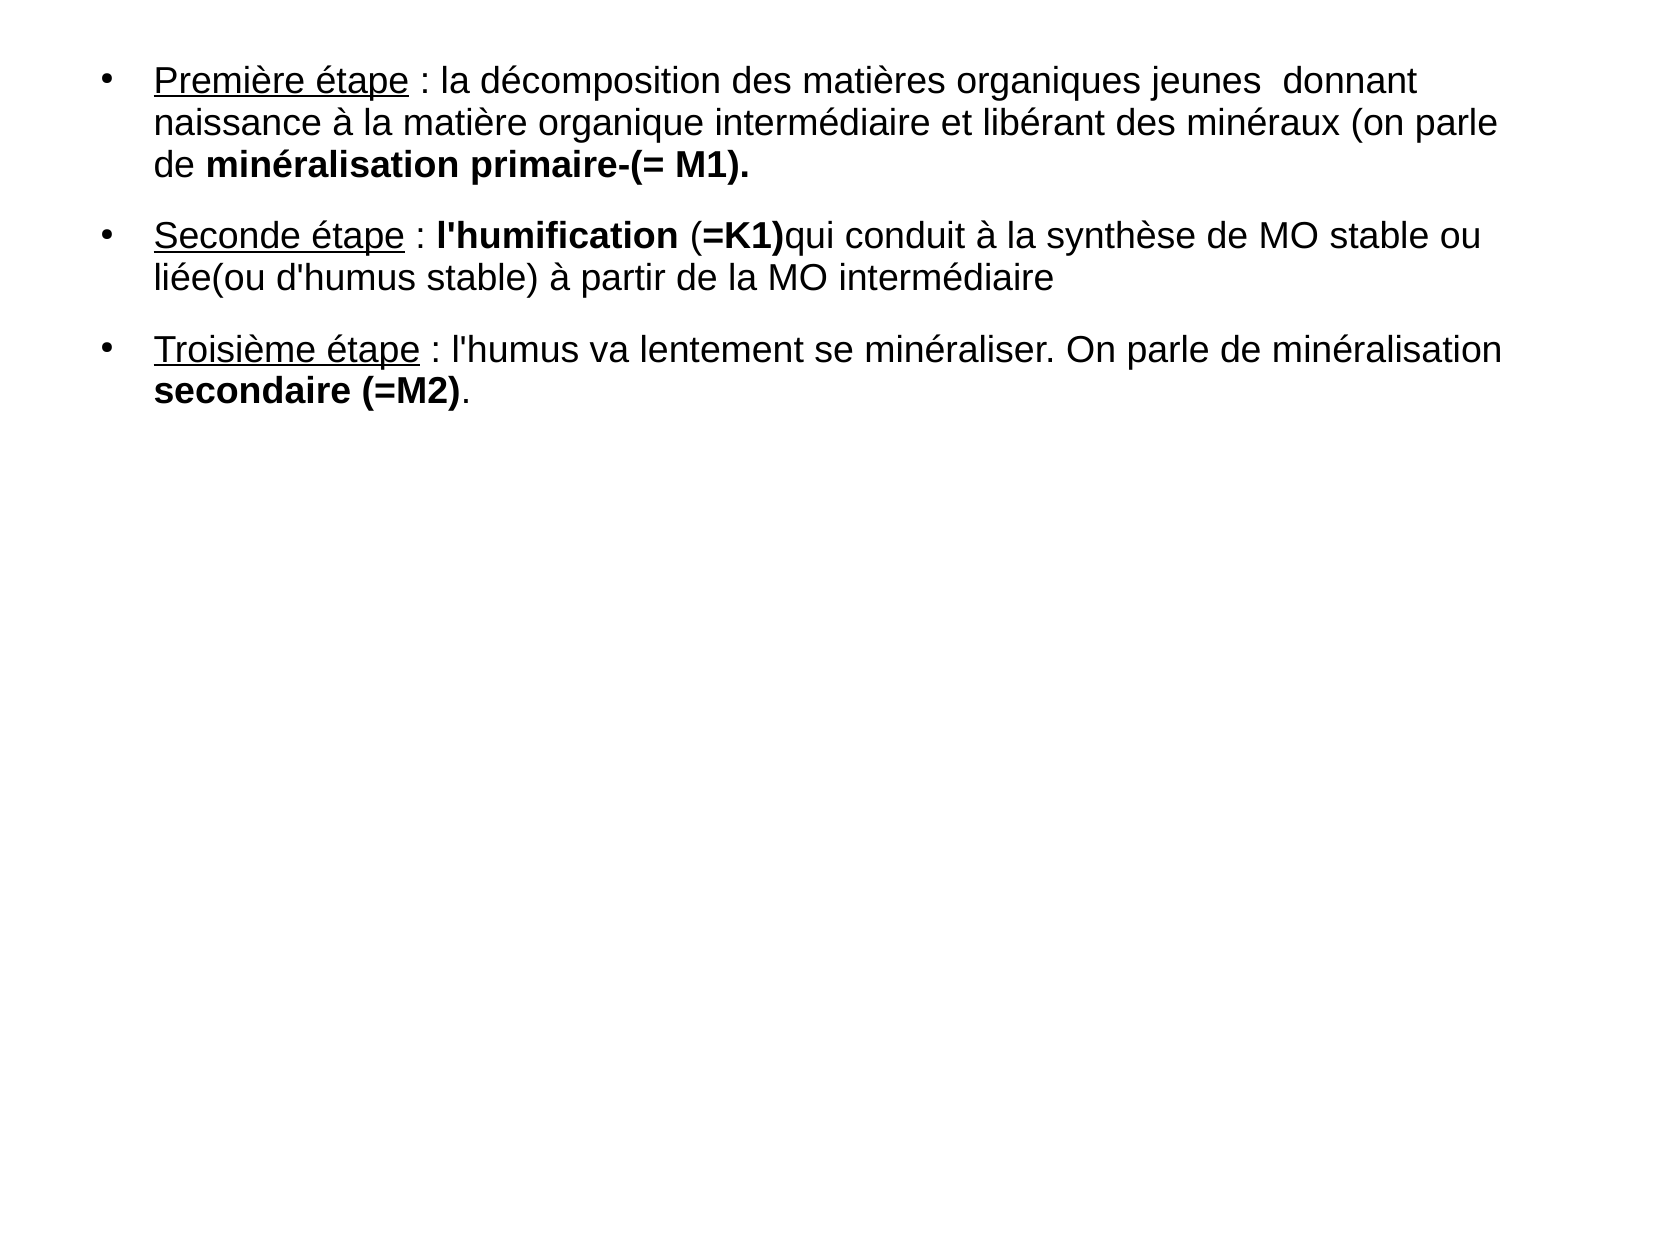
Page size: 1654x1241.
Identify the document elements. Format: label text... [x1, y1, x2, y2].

list Première étape : la décomposition des matières organiques jeunes donnant naissance à la matière organique intermédiaire et libérant des minéraux (on parle de minéralisation primaire-(= M1). Seconde étape : l'humification (=K1)qui conduit à la synthèse de MO stable ou liée(ou d'humus stable) à partir de la MO intermédiaire Troisième étape : l'humus va lentement se minéraliser. On parle de minéralisation secondaire (=M2). [82, 59, 1538, 1010]
